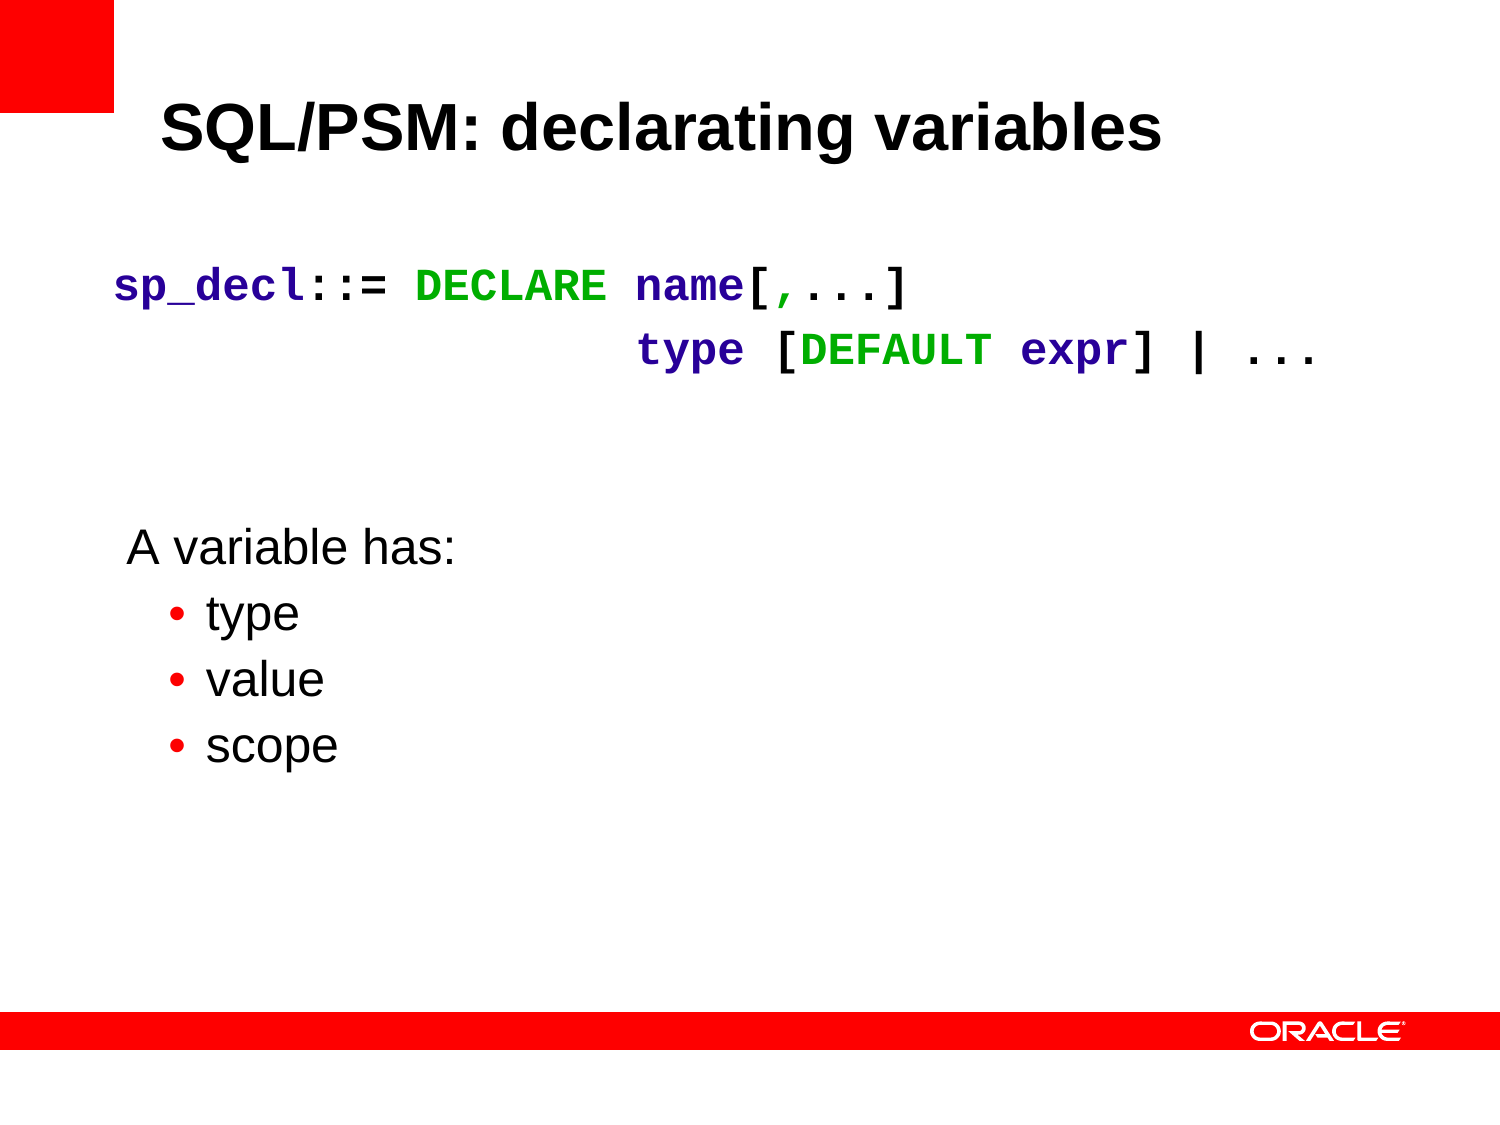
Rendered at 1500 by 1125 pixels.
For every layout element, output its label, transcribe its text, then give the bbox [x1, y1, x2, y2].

title SQL/PSM: declarating variables [145, 49, 1390, 205]
picture [0, 1012, 1500, 1050]
picture [0, 0, 114, 113]
list sp_decl::= DECLARE name[,...] type [DEFAULT expr] | ... A variable has: type value scope [112, 262, 1349, 1005]
